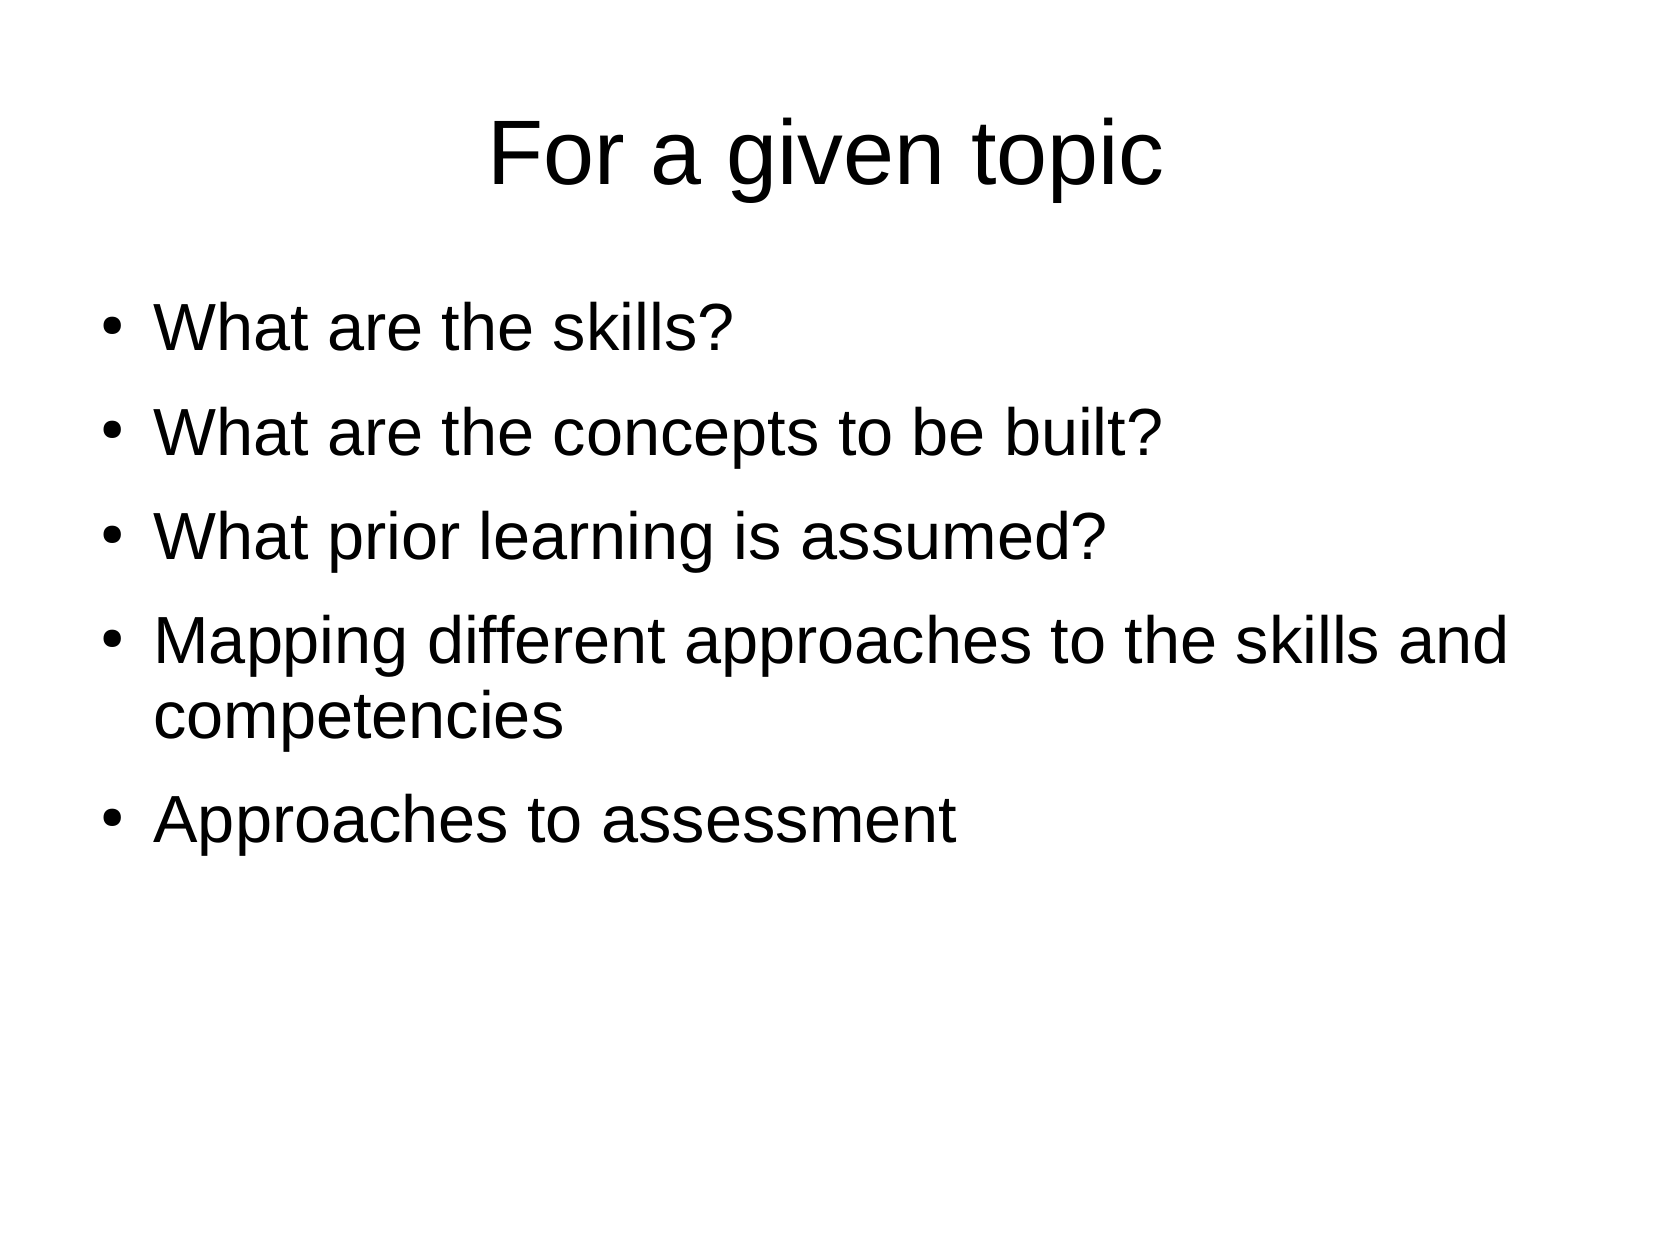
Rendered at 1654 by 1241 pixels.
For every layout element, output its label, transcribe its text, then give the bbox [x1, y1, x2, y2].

title For a given topic [82, 49, 1571, 257]
list What are the skills? What are the concepts to be built? What prior learning is assumed? Mapping different approaches to the skills and competencies Approaches to assessment [82, 290, 1538, 1010]
